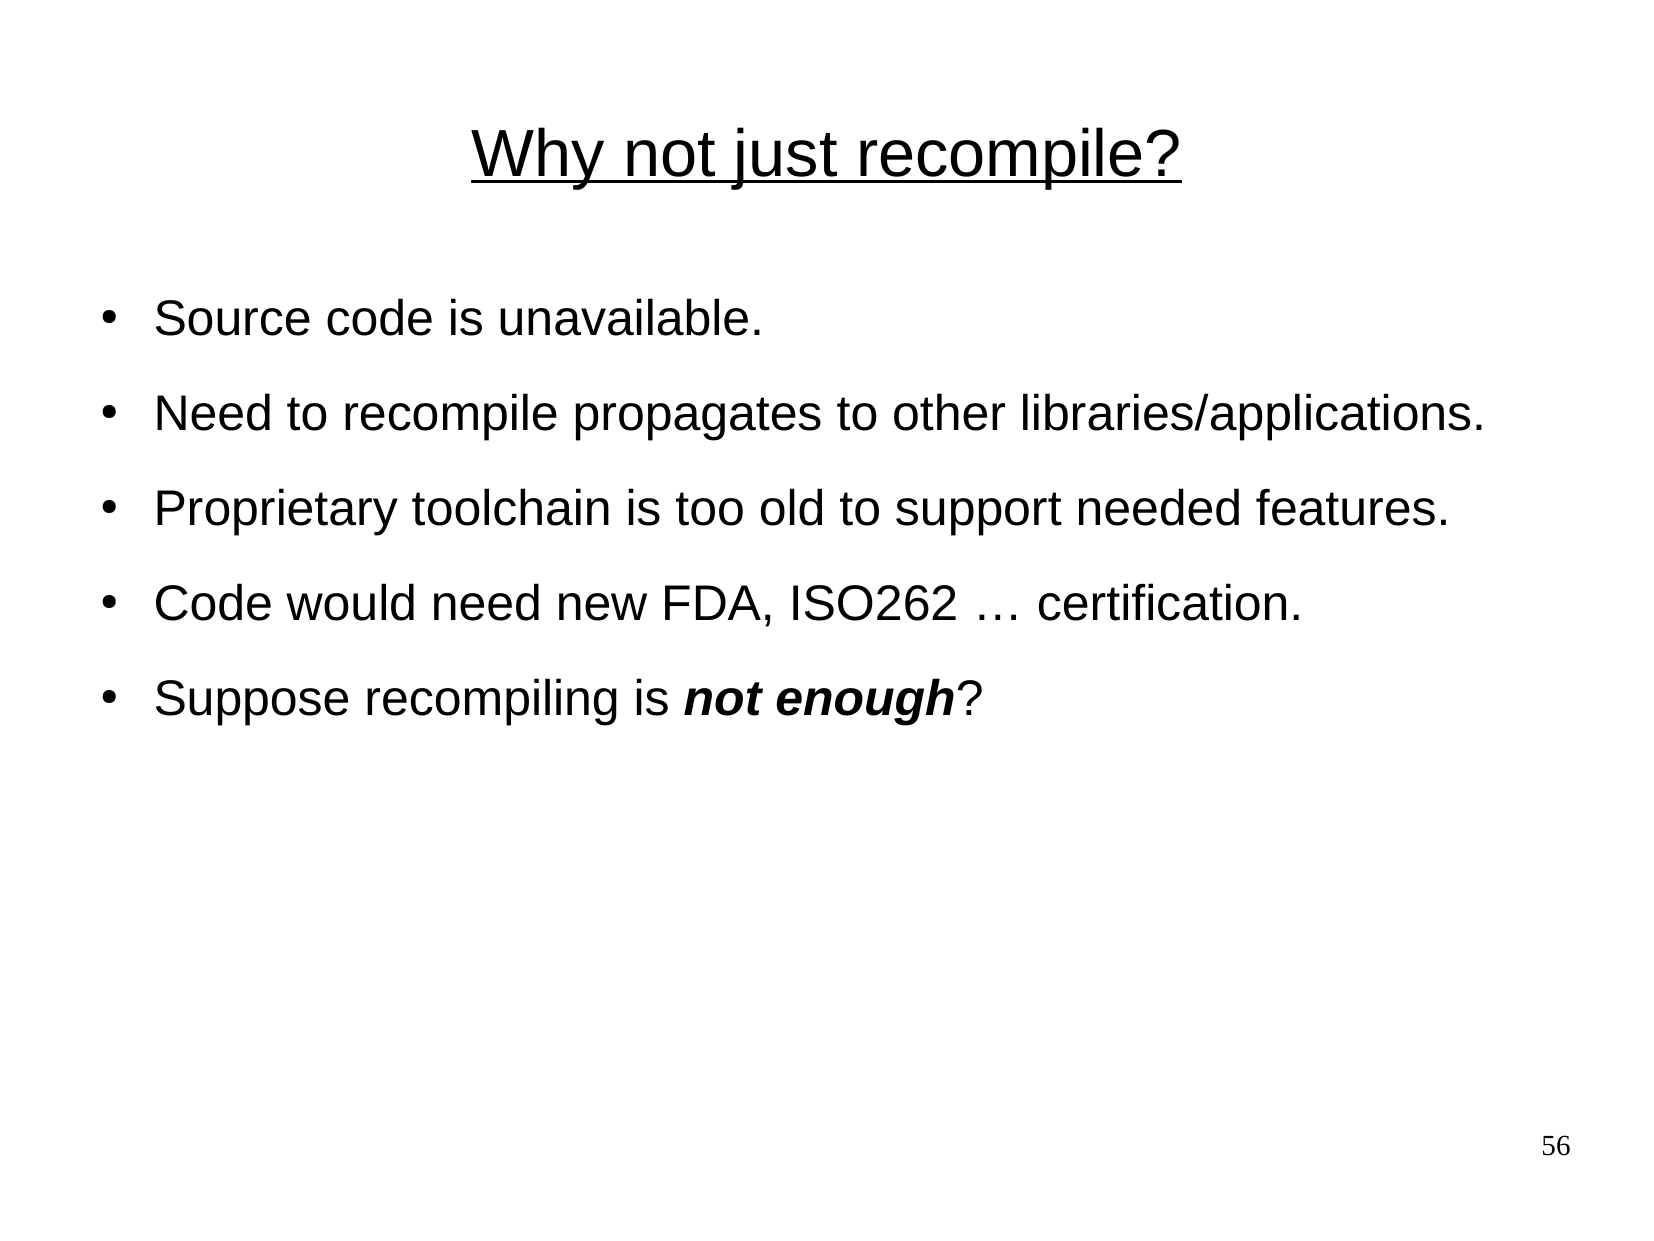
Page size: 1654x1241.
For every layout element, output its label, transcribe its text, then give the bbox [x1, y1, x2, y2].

list Source code is unavailable. Need to recompile propagates to other libraries/applications. Proprietary toolchain is too old to support needed features. Code would need new FDA, ISO262 … certification. Suppose recompiling is not enough? [82, 290, 1571, 1010]
title Why not just recompile? [82, 49, 1571, 257]
